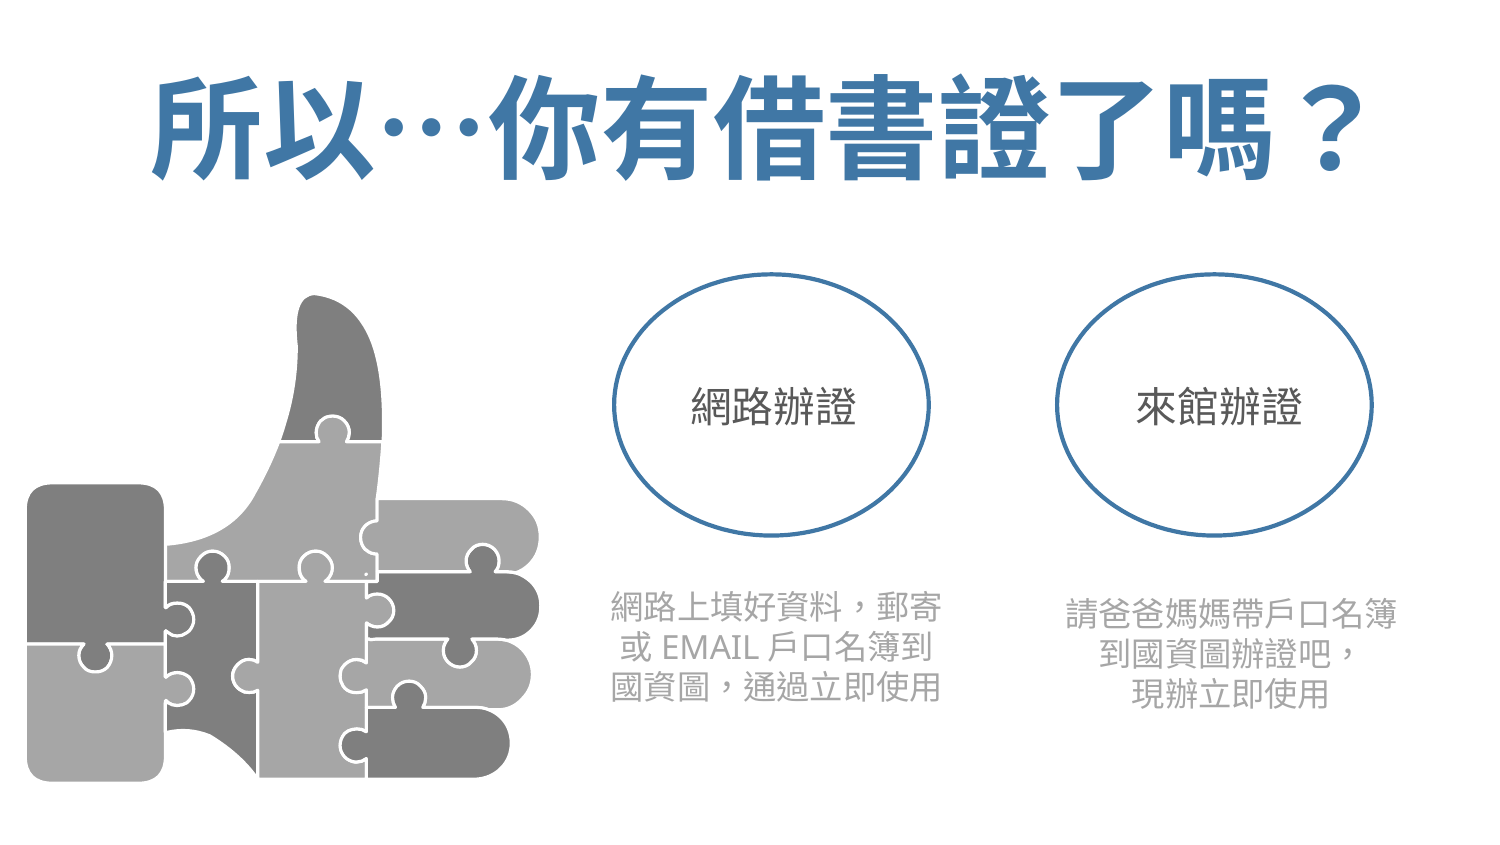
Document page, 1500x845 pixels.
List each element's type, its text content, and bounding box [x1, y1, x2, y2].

text_box 所以…你有借書證了嗎？ [135, 49, 1382, 202]
text_box 來館辦證 [1370, 374, 1376, 437]
text_box 來館辦證 [1063, 374, 1369, 437]
text_box 請爸爸媽媽帶戶口名簿到國資圖辦證吧， 現辦立即使用 [1063, 587, 1412, 700]
text_box 網路辦證 [927, 374, 933, 437]
text_box 網路上填好資料，郵寄或EMAIL戶口名簿到國資圖，通過立即使用 [608, 563, 957, 730]
text_box [25, 293, 541, 784]
text_box 網路辦證 [617, 374, 926, 437]
